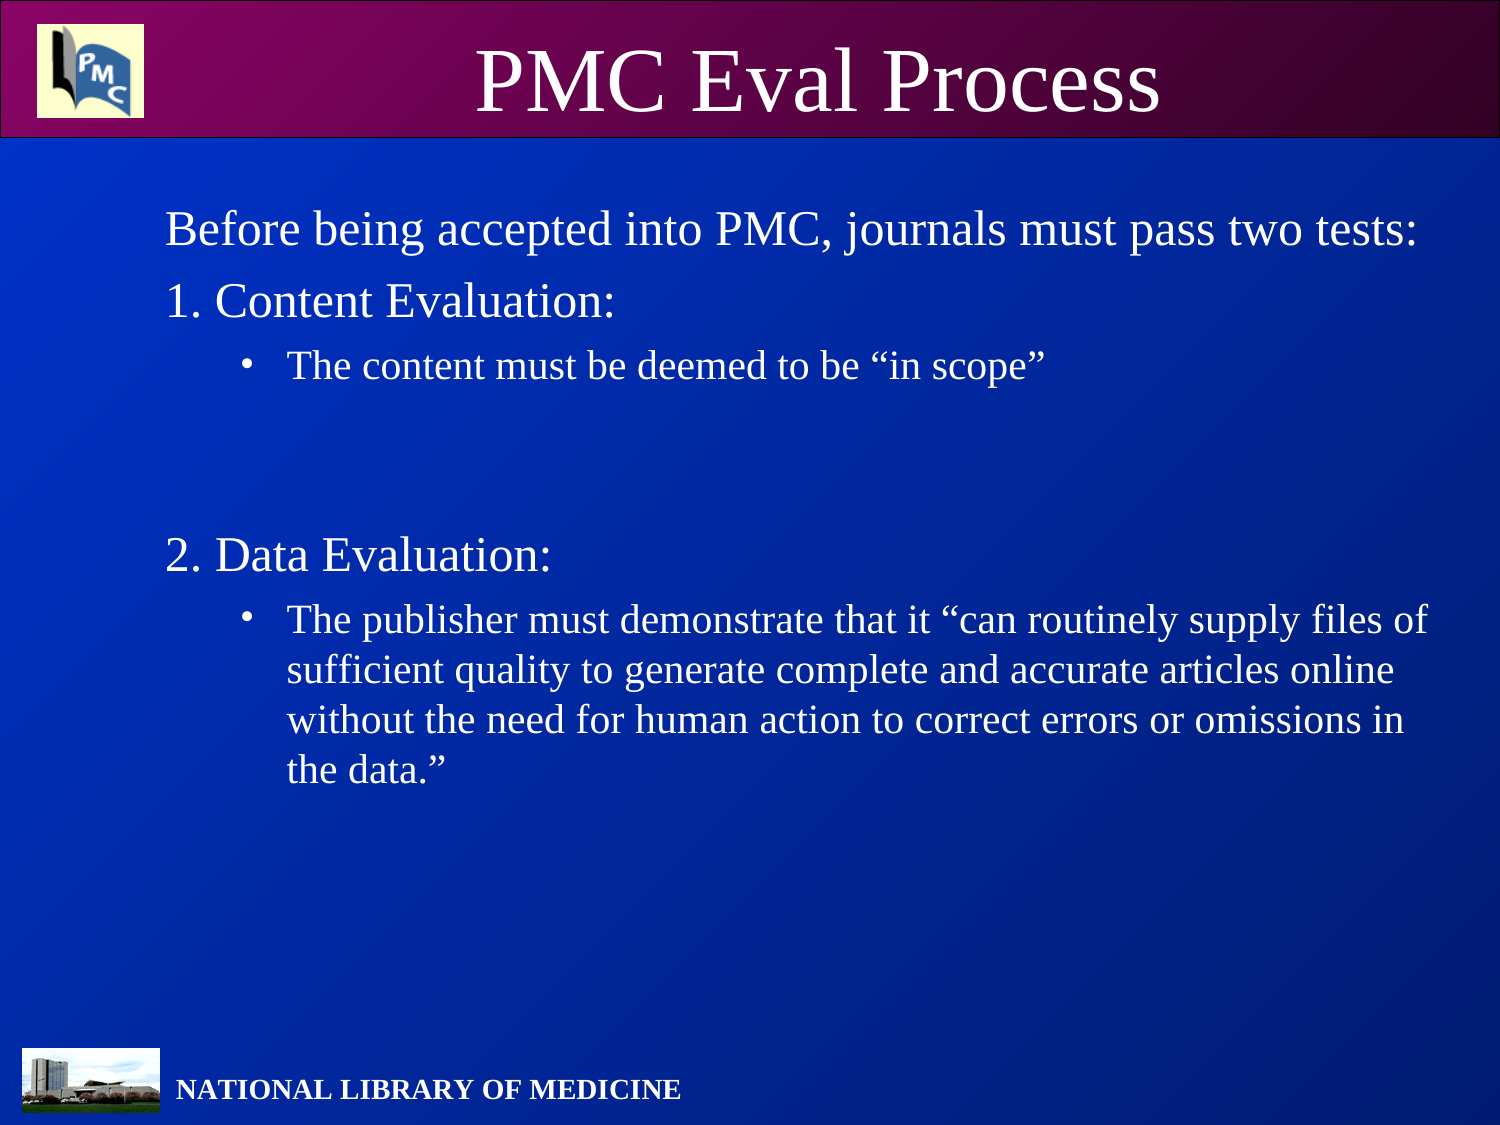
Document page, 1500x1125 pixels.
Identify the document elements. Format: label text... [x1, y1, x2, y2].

title PMC Eval Process [174, 11, 1463, 138]
picture [22, 1048, 160, 1113]
list Before being accepted into PMC, journals must pass two tests: 1. Content Evaluation: The content must be deemed to be “in scope” 2. Data Evaluation: The publisher must demonstrate that it “can routinely supply files of sufficient quality to generate complete and accurate articles online without the need for human action to correct errors or omissions in the data.” [150, 187, 1463, 1026]
